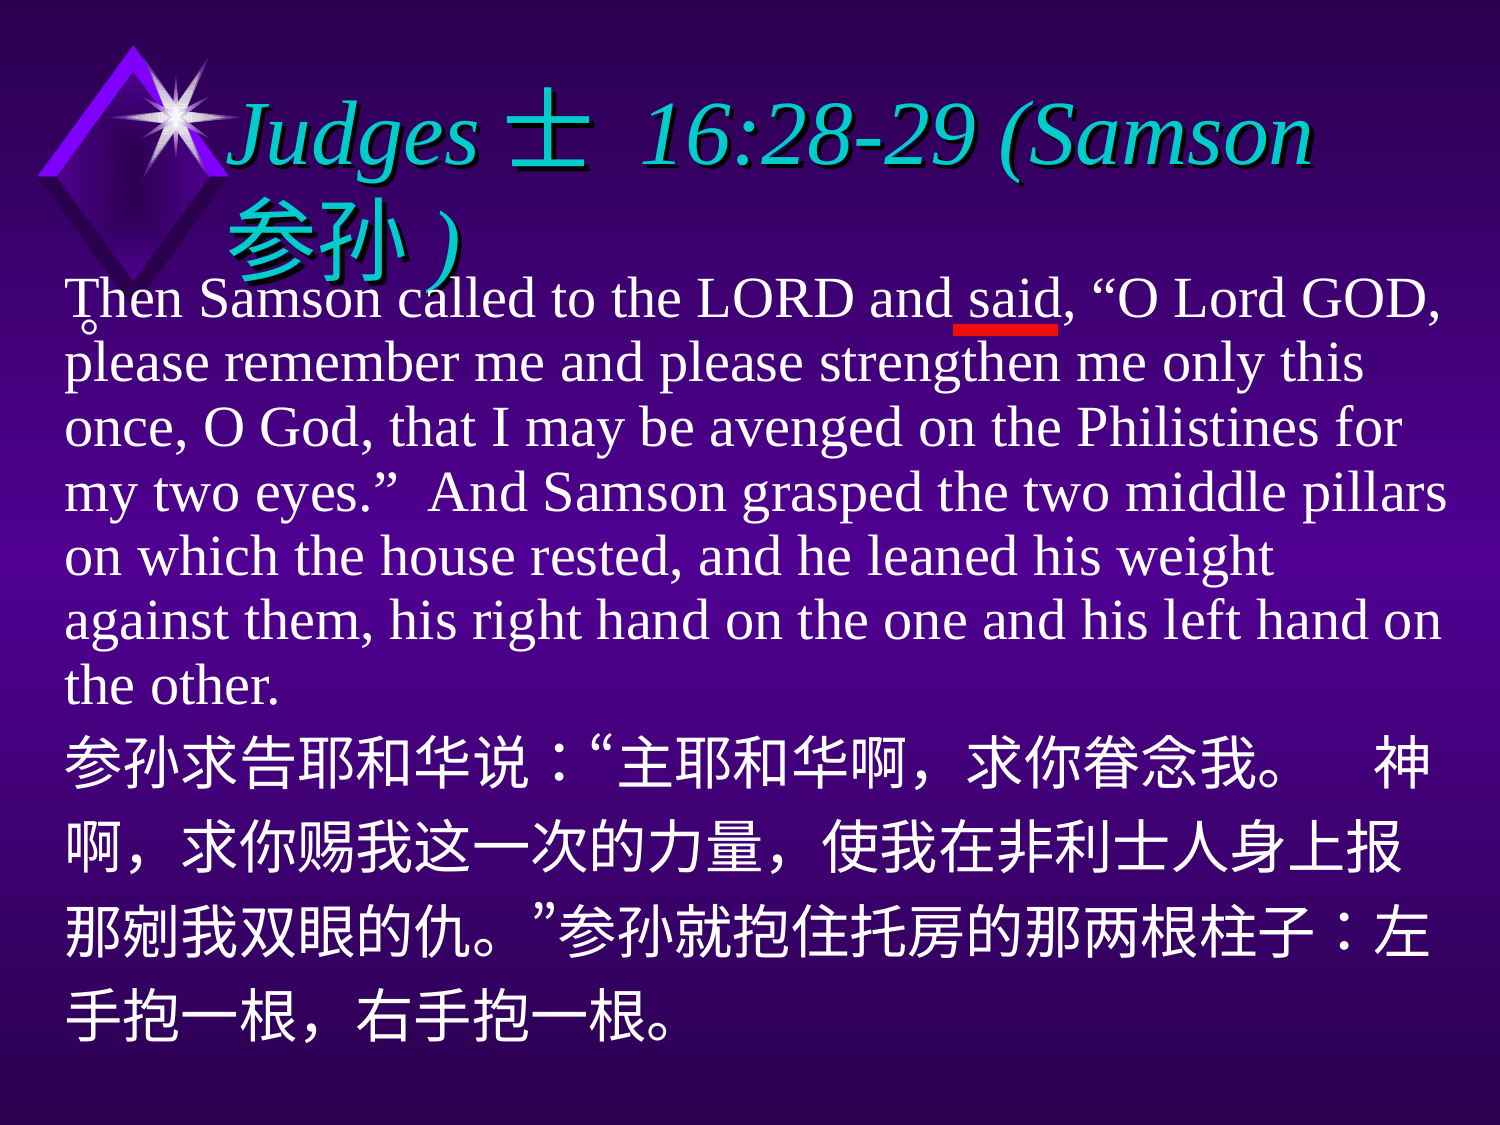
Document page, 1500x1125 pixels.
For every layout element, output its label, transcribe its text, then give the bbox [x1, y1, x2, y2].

text_box Then Samson called to the Lord and said, “O Lord God, please remember me and please strengthen me only this once, O God, that I may be avenged on the Philistines for my two eyes.” And Samson grasped the two middle pillars on which the house rested, and he leaned his weight against them, his right hand on the one and his left hand on the other. 参孙求告耶和华说：“主耶和华啊，求你眷念我。 神啊，求你赐我这一次的力量，使我在非利士人身上报那剜我双眼的仇。”参孙就抱住托房的那两根柱子：左手抱一根，右手抱一根。 [49, 257, 1470, 1038]
title Judges士 16:28-29 (Samson参孙) [224, 65, 1388, 257]
